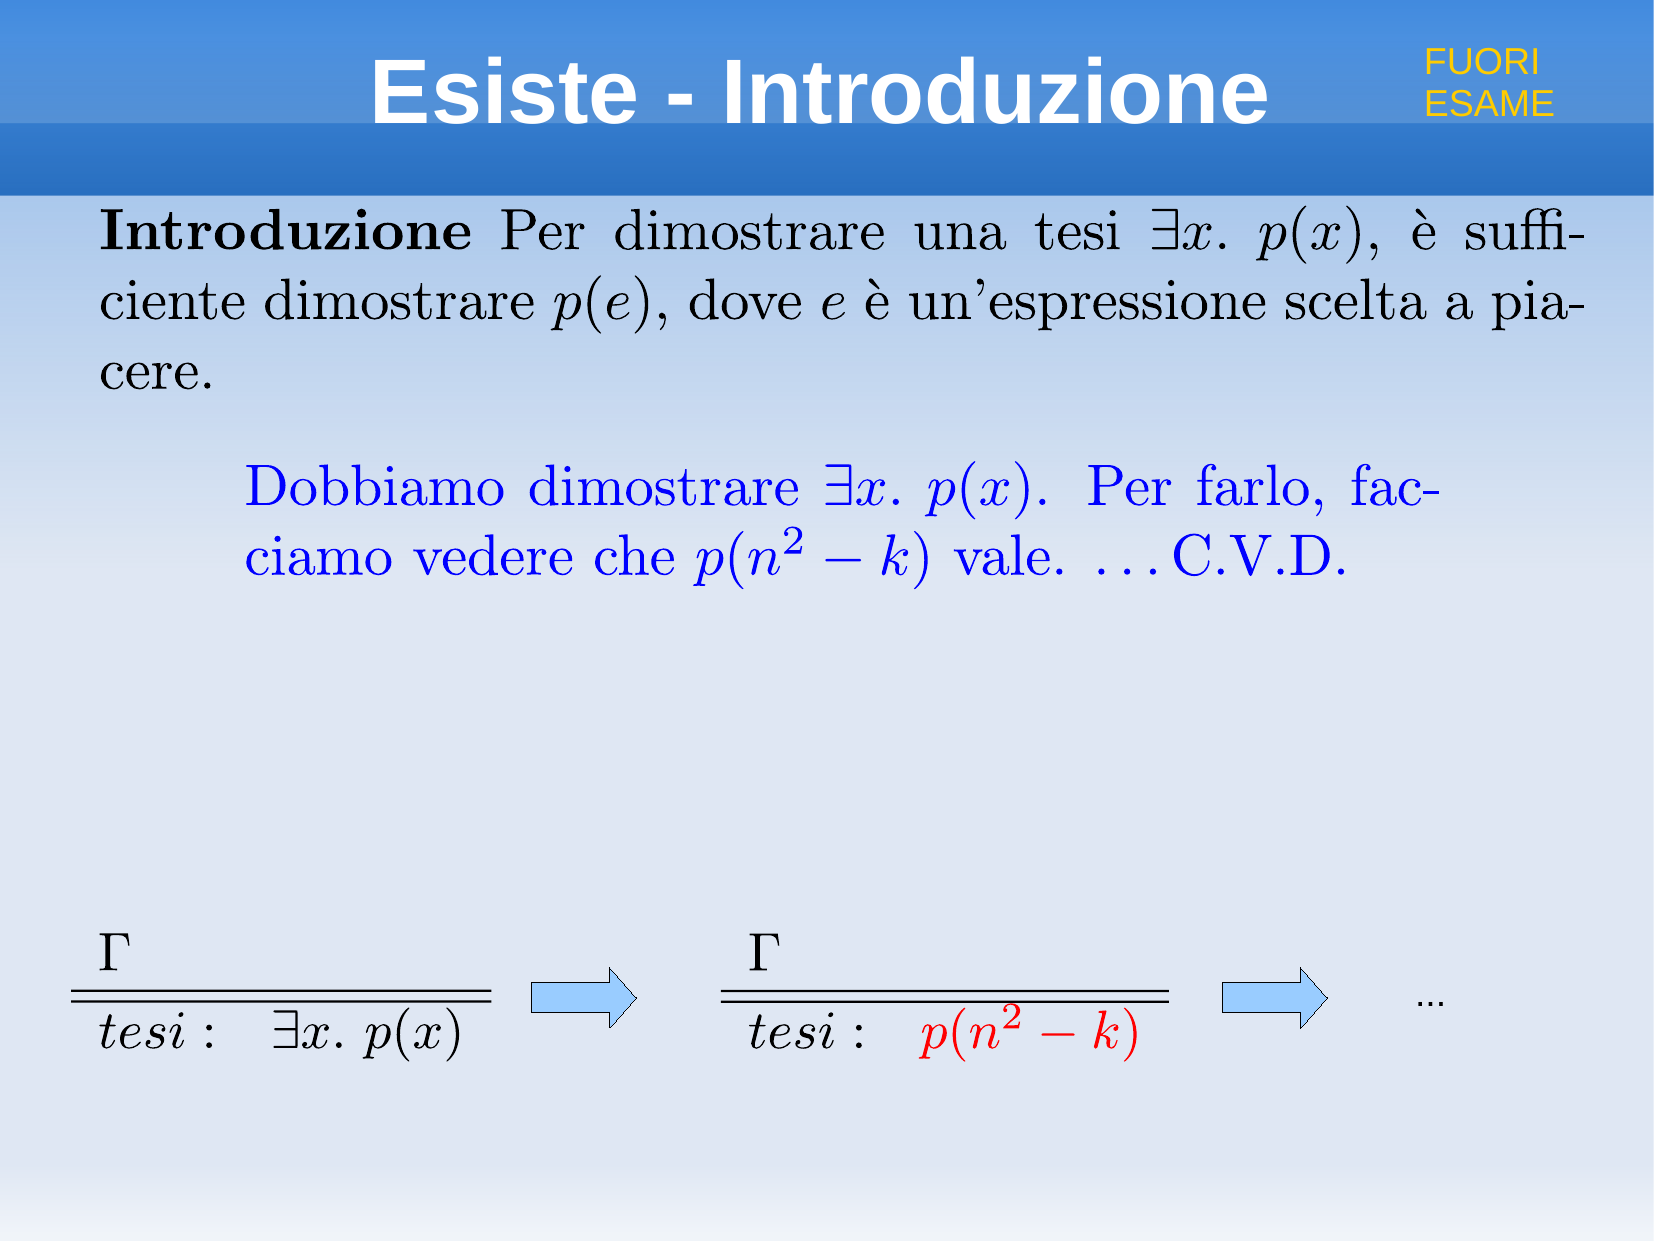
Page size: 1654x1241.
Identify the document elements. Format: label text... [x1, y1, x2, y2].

text_box [1222, 967, 1328, 1029]
picture [0, 0, 1654, 1241]
text_box [71, 933, 492, 1062]
text_box ... [1400, 964, 1462, 1022]
title Esiste - Introduzione [76, 0, 1565, 196]
text_box [720, 933, 1169, 1062]
text_box [531, 967, 637, 1028]
text_box FUORI ESAME [1409, 33, 1571, 132]
text_box [98, 205, 1588, 590]
